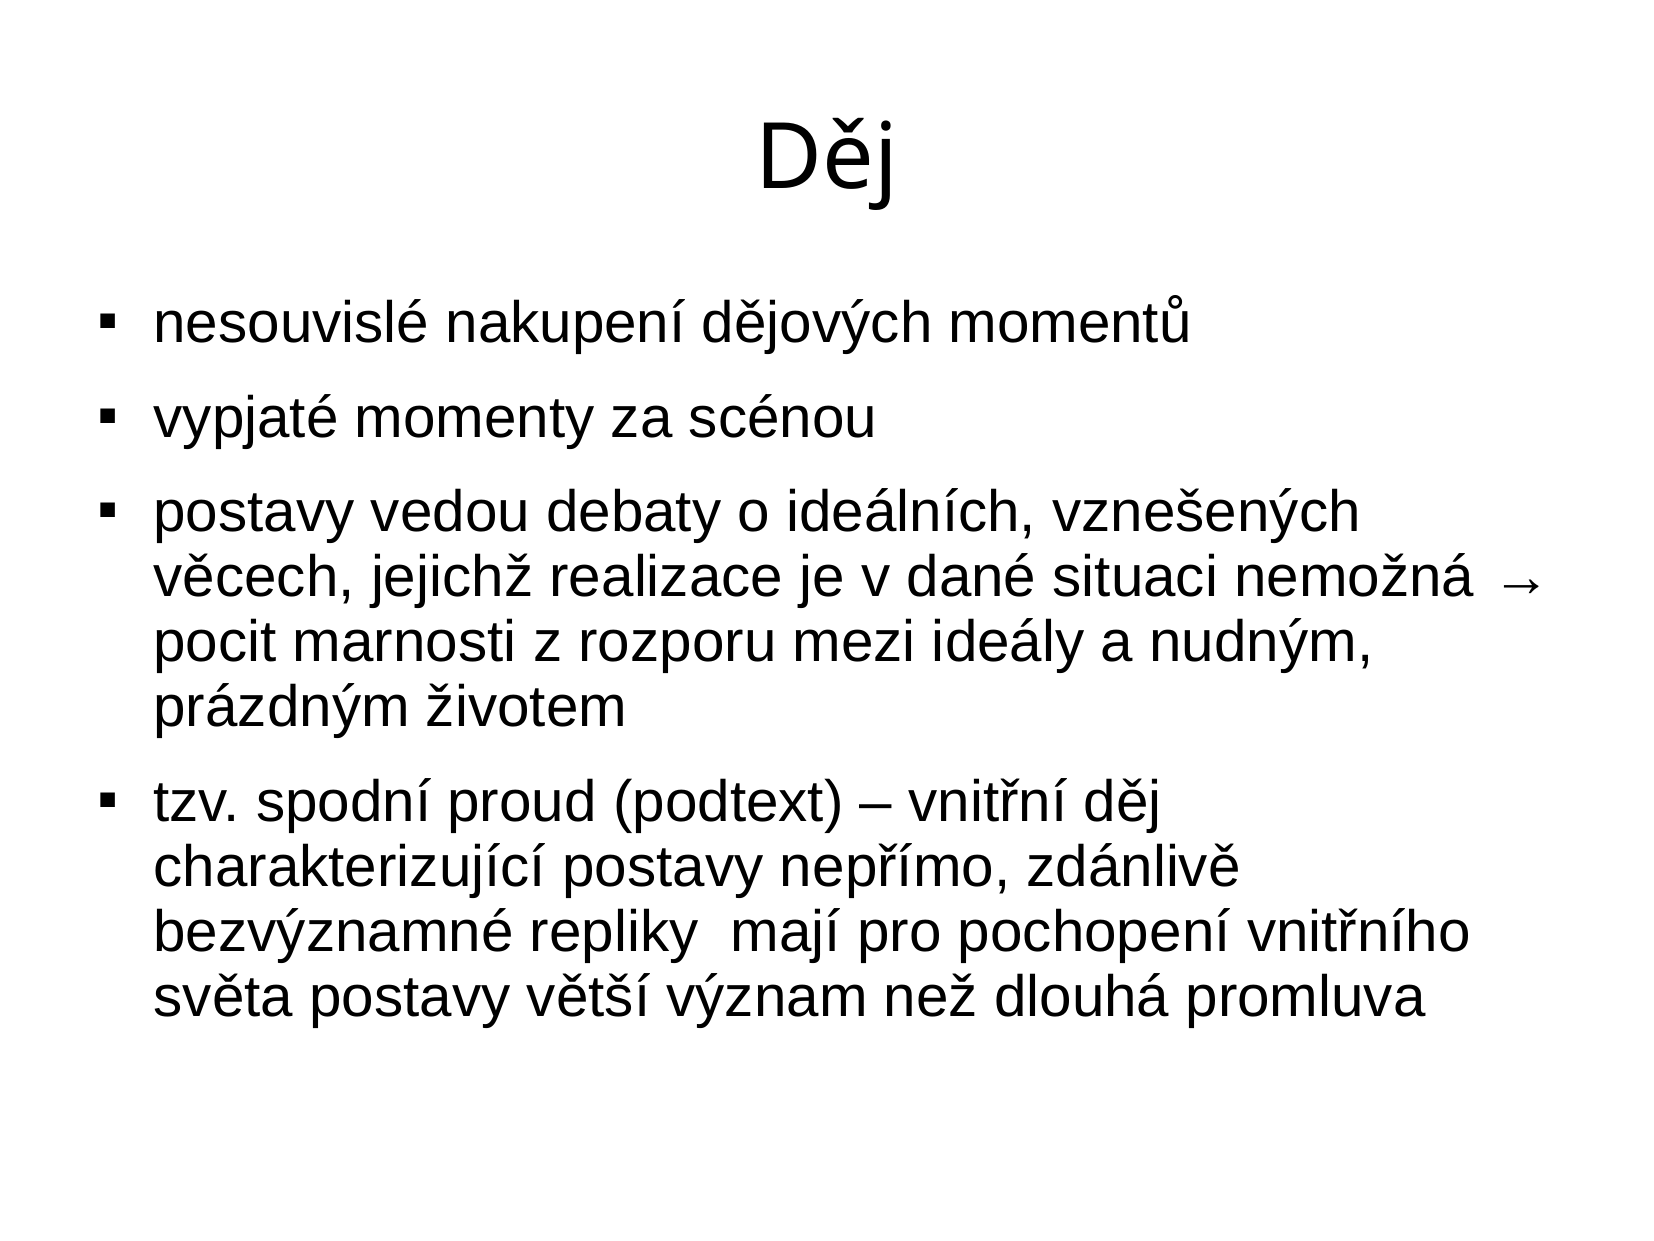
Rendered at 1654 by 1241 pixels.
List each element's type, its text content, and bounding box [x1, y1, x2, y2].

title Děj [82, 49, 1571, 257]
list nesouvislé nakupení dějových momentů vypjaté momenty za scénou postavy vedou debaty o ideálních, vznešených věcech, jejichž realizace je v dané situaci nemožná → pocit marnosti z rozporu mezi ideály a nudným, prázdným životem tzv. spodní proud (podtext) – vnitřní děj charakterizující postavy nepřímo, zdánlivě bezvýznamné repliky mají pro pochopení vnitřního světa postavy větší význam než dlouhá promluva [82, 290, 1571, 1109]
